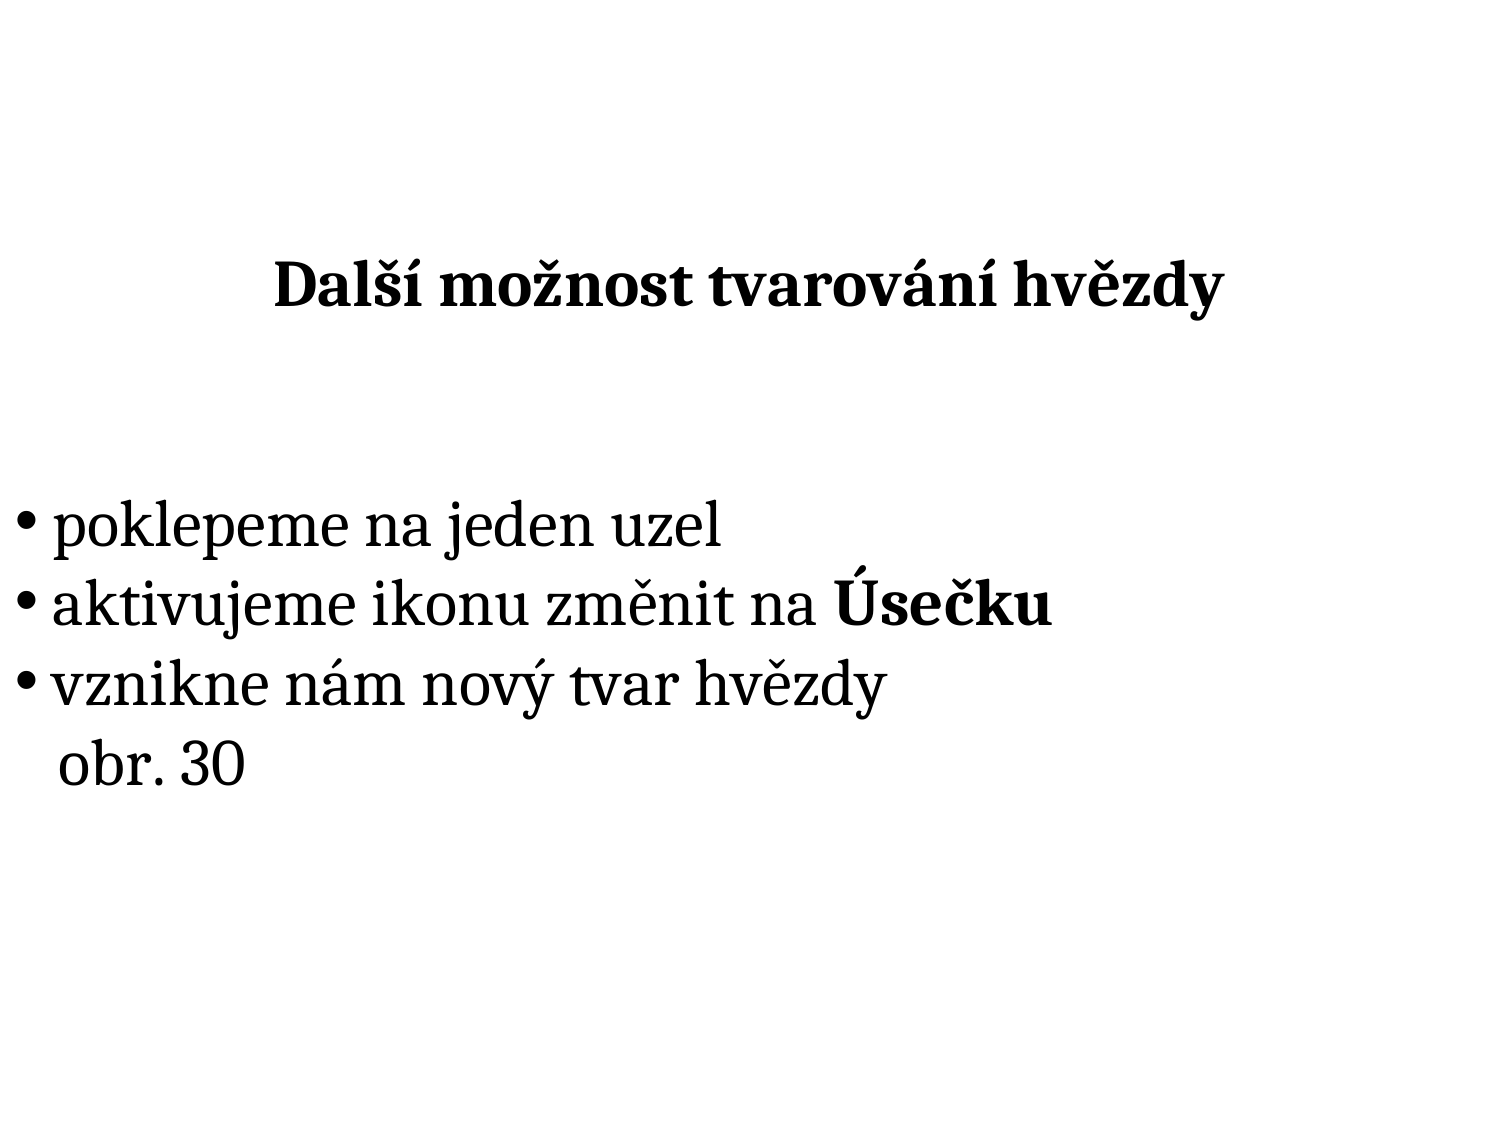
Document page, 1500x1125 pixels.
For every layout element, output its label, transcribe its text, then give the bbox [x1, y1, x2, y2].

text_box Další možnost tvarování hvězdy poklepeme na jeden uzel aktivujeme ikonu změnit na Úsečku vznikne nám nový tvar hvězdy obr. 30 [0, 231, 1500, 807]
